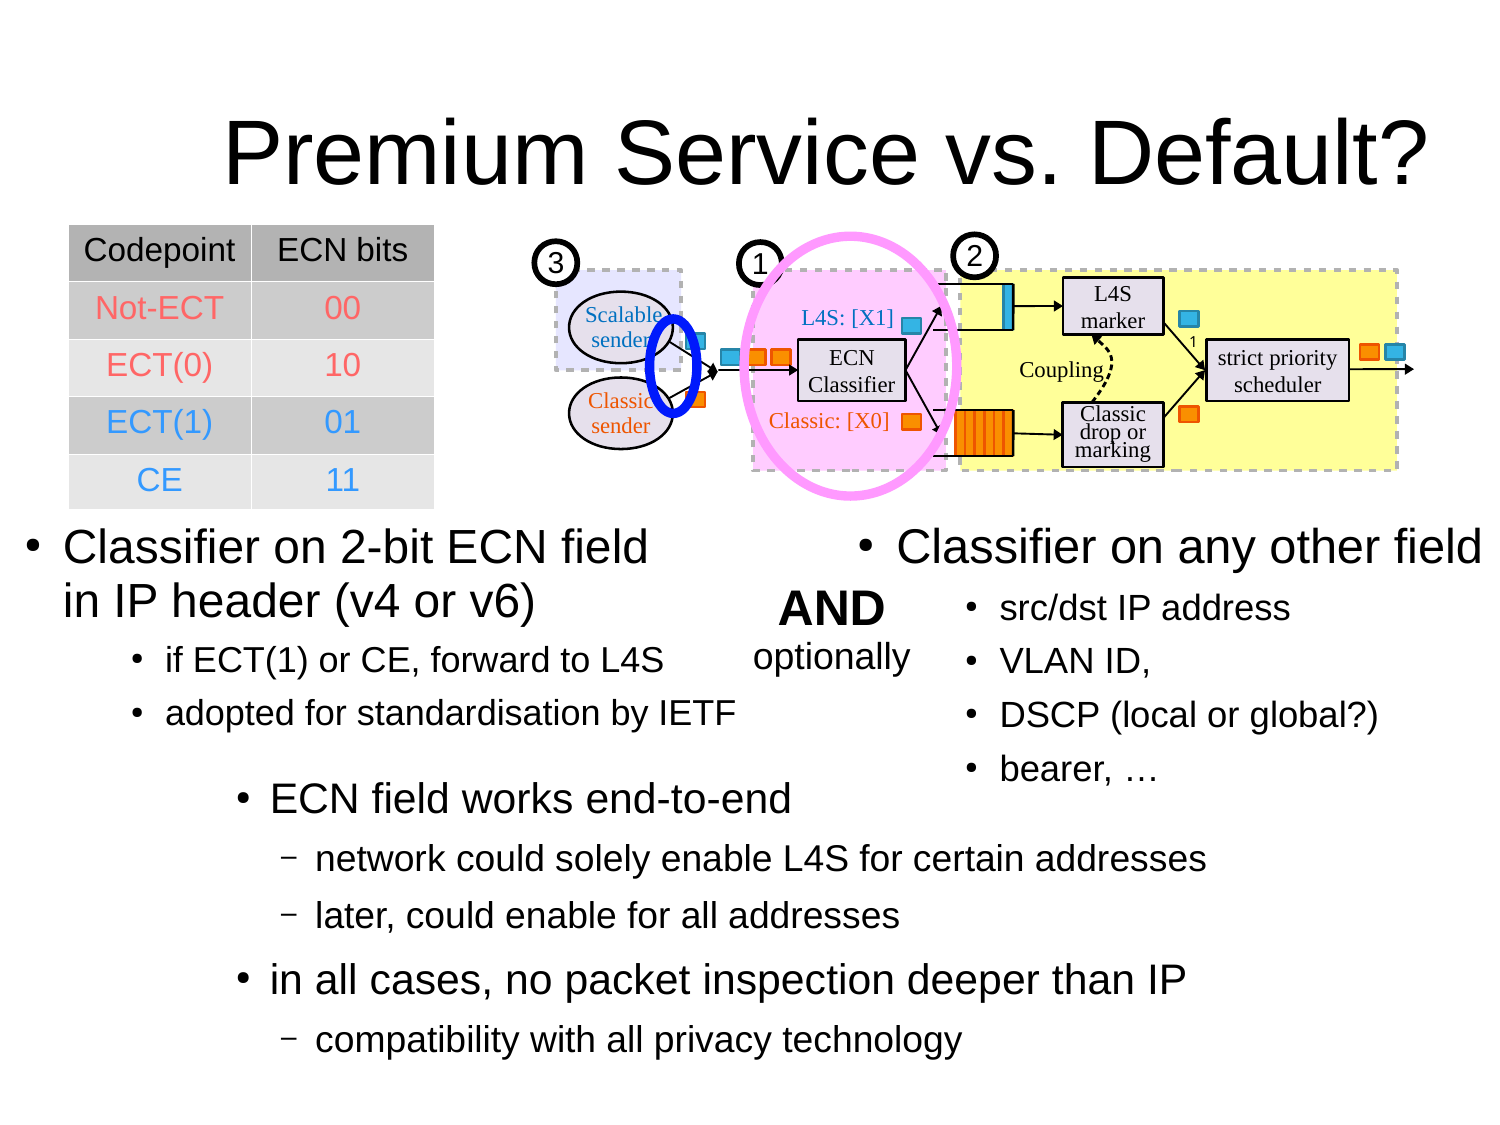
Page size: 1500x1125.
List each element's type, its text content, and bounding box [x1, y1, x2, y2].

picture [749, 241, 952, 473]
table_cell ECT(0) [69, 340, 251, 396]
table_header Codepoint [69, 225, 251, 281]
table_cell CE [69, 455, 251, 509]
list Classifier on 2-bit ECN field in IP header (v4 or v6) if ECT(1) or CE, forward to L4S adopted for standardisation by IETF [11, 519, 739, 737]
list ECN field works end-to-end network could solely enable L4S for certain addresses later, could enable for all addresses in all cases, no packet inspection deeper than IP compatibility with all privacy technology [224, 775, 1489, 1063]
table_cell 10 [252, 340, 434, 396]
title Premium Service vs. Default? [82, 49, 1500, 257]
table_cell 00 [252, 282, 434, 339]
list Classifier on any other field src/dst IP address VLAN ID, DSCP (local or global?) bearer, … [844, 519, 1500, 792]
picture [531, 231, 841, 473]
table_cell 11 [252, 455, 434, 509]
text_box AND optionally [738, 572, 926, 686]
table_header ECN bits [252, 225, 434, 281]
table_cell 01 [252, 397, 434, 454]
table_cell ECT(1) [69, 397, 251, 454]
table_cell Not-ECT [69, 282, 251, 339]
picture [860, 231, 1415, 473]
